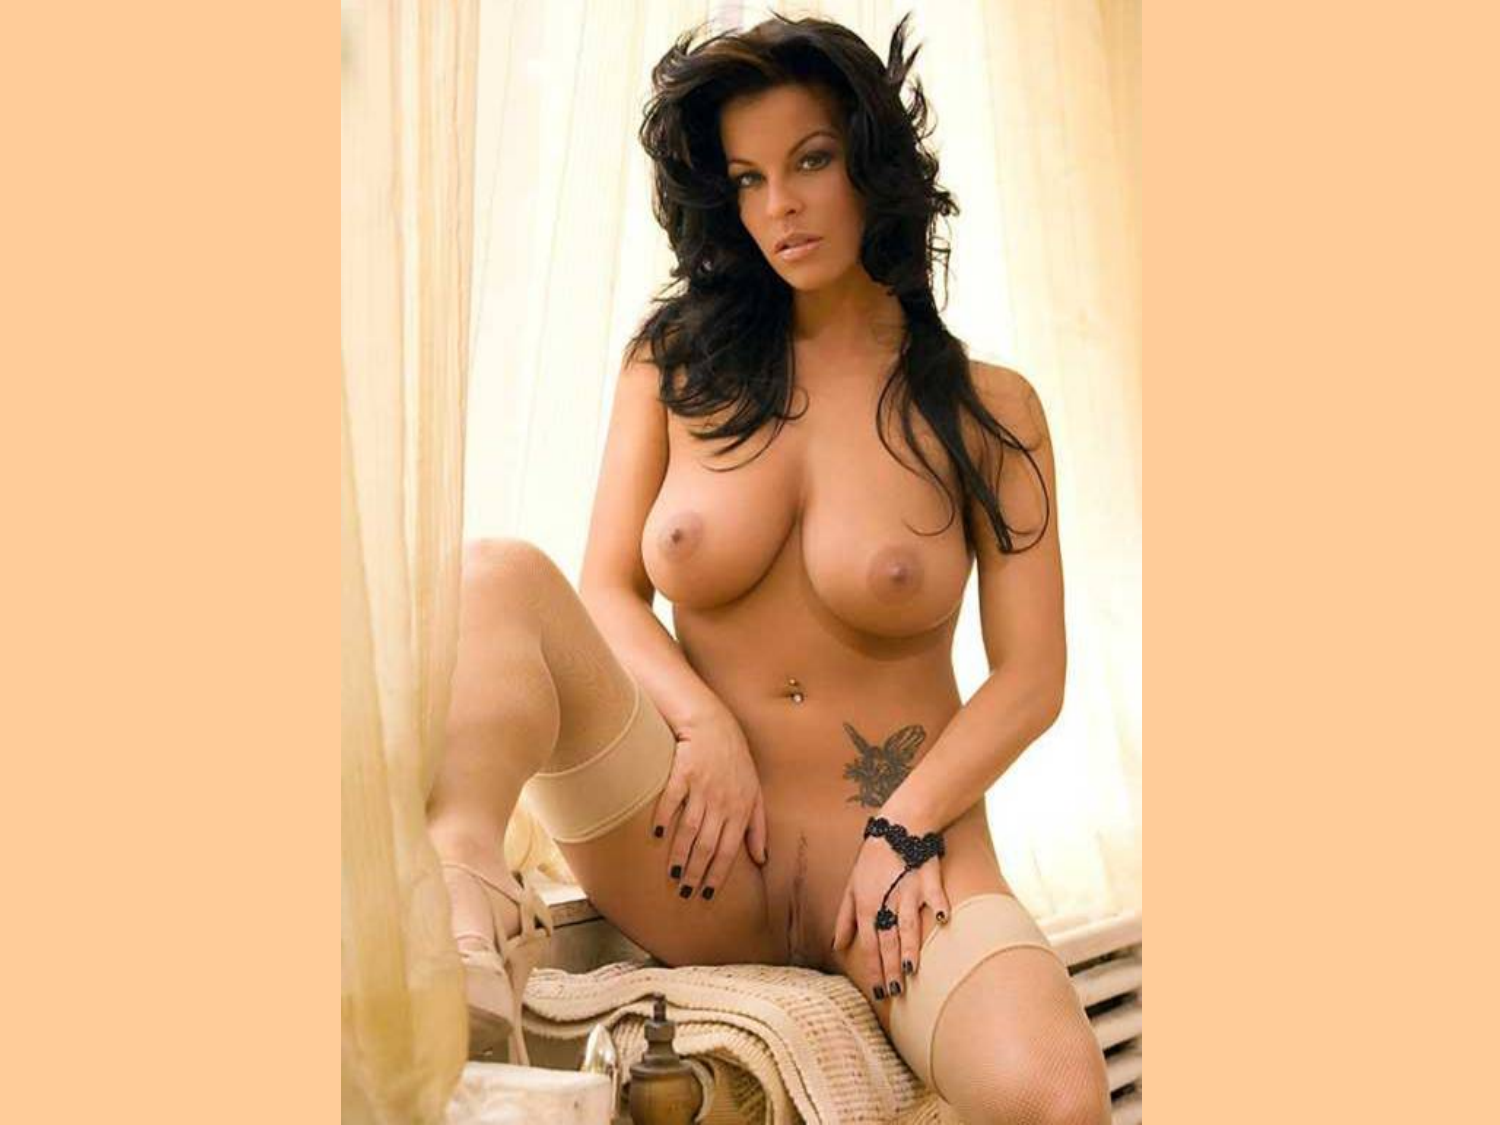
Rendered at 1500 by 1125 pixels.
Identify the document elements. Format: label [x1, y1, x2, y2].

picture [341, 0, 1142, 1125]
